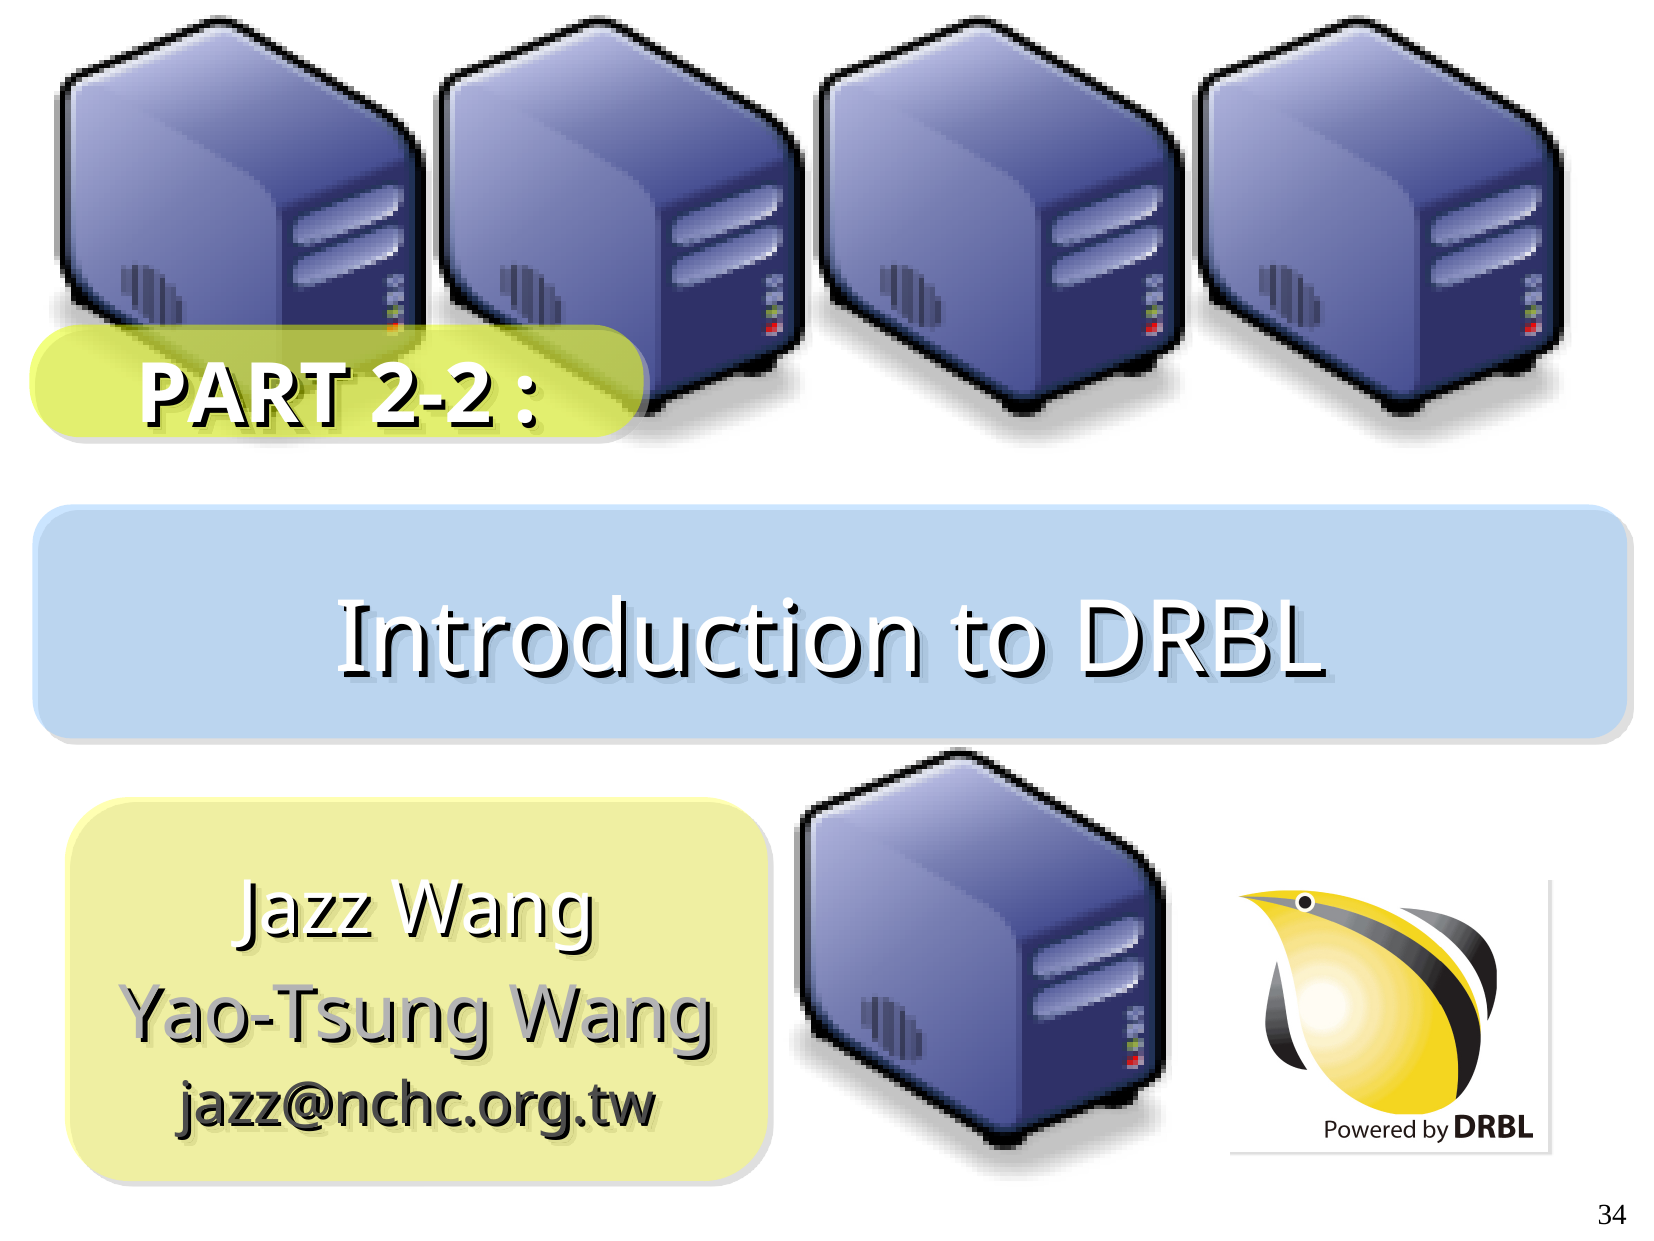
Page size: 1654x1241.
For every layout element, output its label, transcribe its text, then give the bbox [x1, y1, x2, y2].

picture [1224, 874, 1548, 1152]
picture [767, 739, 1211, 1235]
picture [27, 2, 1609, 502]
text_box Introduction to DRBL [32, 504, 1628, 739]
text_box Jazz Wang Yao-Tsung Wang jazz@nchc.org.tw [64, 797, 768, 1182]
text_box PART 2-2 : [29, 324, 644, 438]
